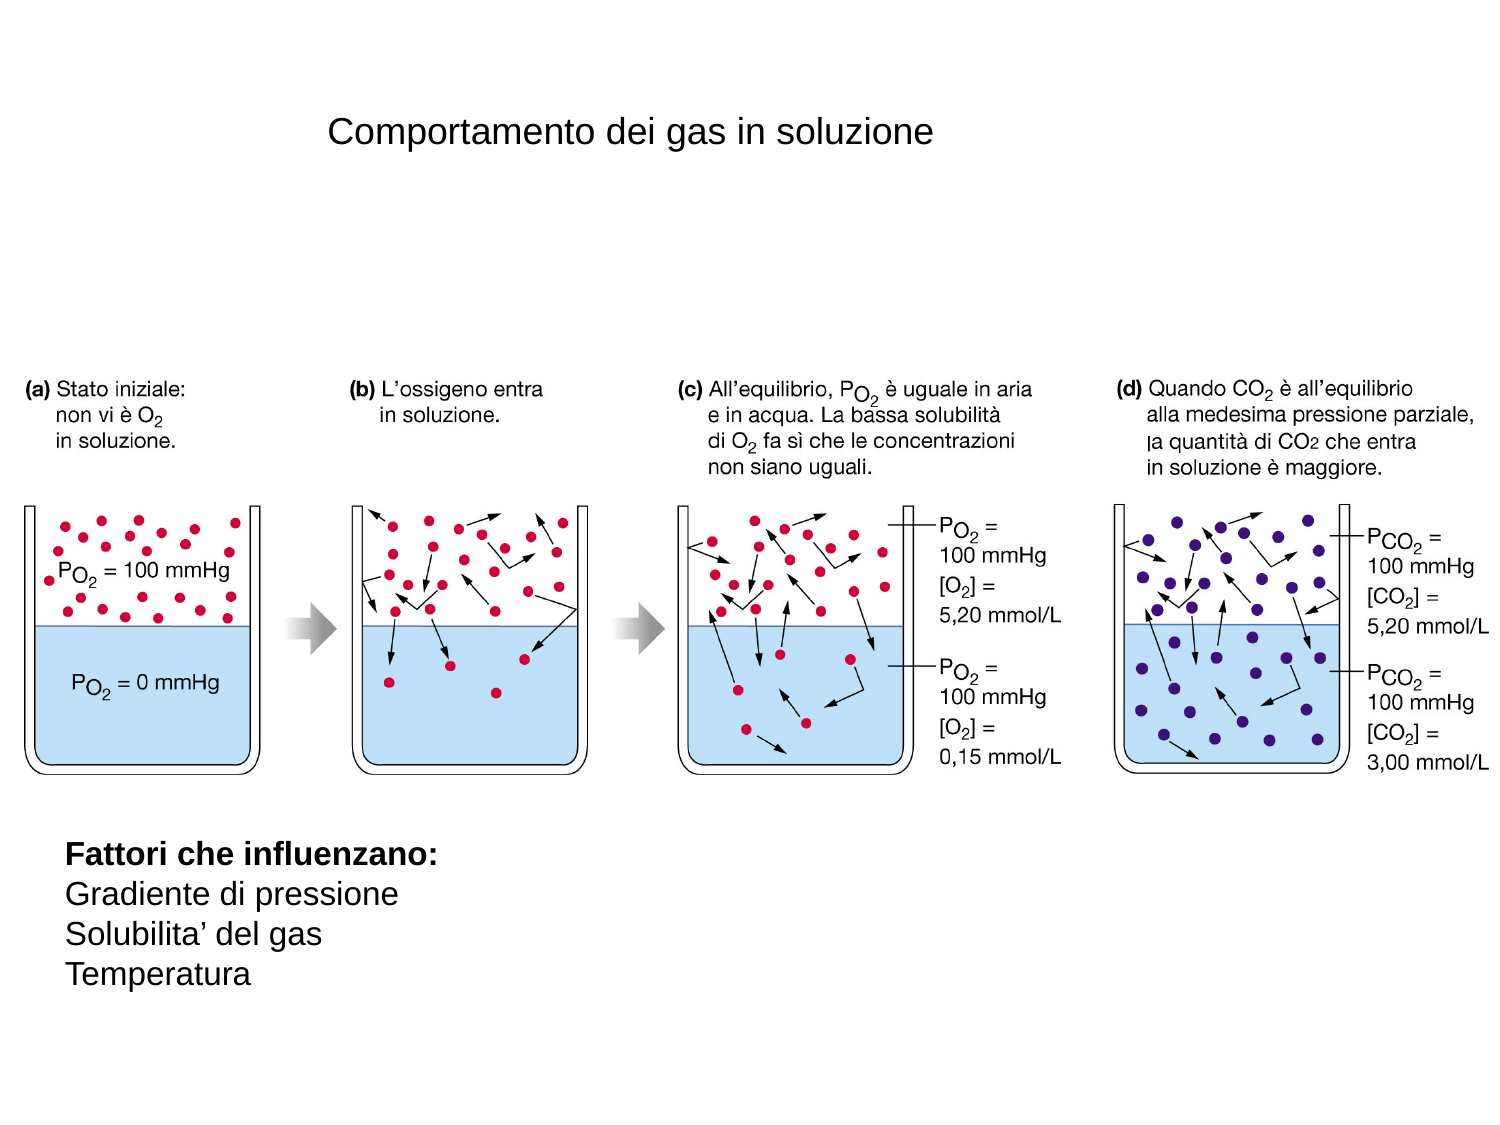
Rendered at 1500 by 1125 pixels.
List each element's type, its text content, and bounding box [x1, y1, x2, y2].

text_box Fattori che influenzano: Gradiente di pressione Solubilita’ del gas Temperatura [50, 824, 1213, 1000]
picture [24, 374, 1489, 775]
text_box Comportamento dei gas in soluzione [312, 99, 1200, 160]
